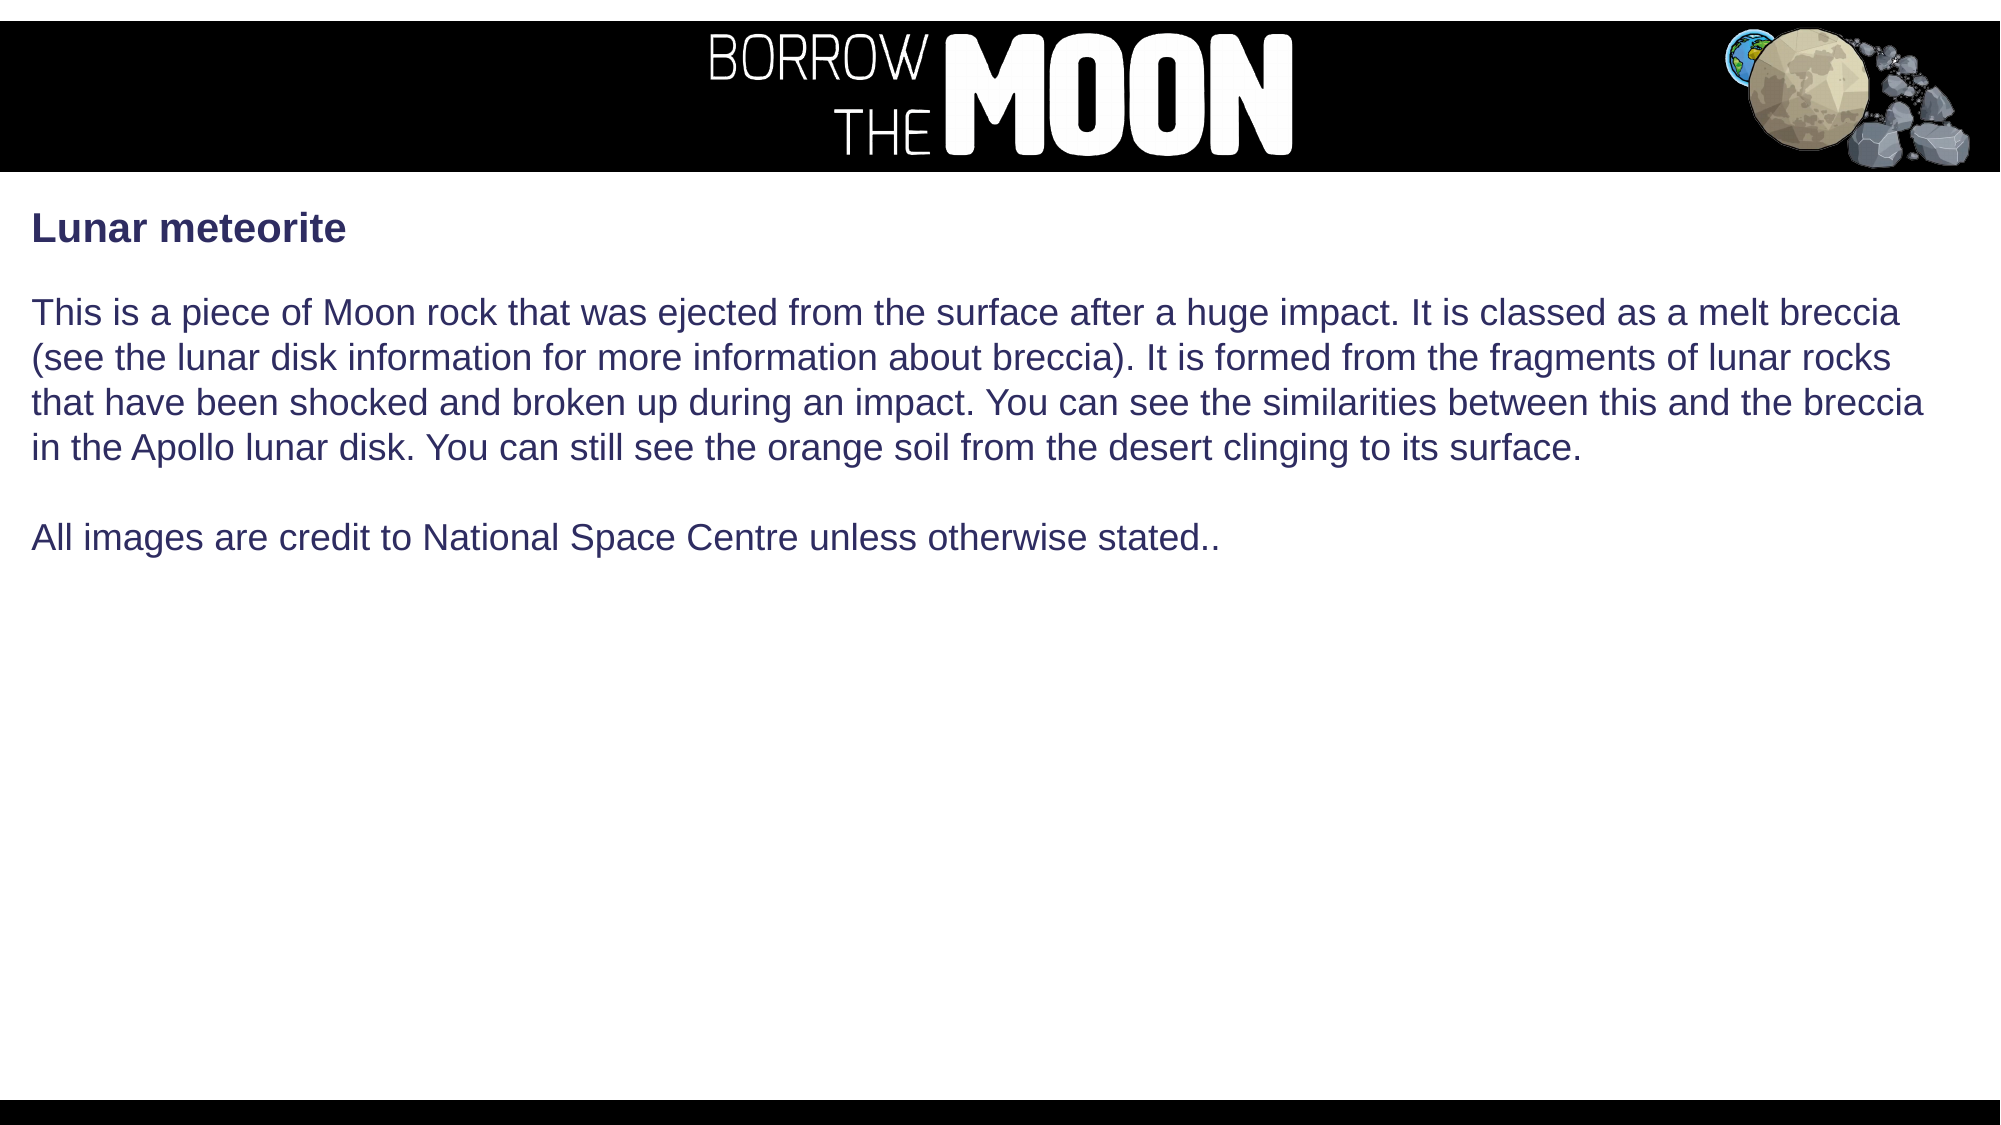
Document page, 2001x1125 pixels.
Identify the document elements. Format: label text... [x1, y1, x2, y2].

text_box Lunar meteorite This is a piece of Moon rock that was ejected from the surface after a huge impact. It is classed as a melt breccia (see the lunar disk information for more information about breccia). It is formed from the fragments of lunar rocks that have been shocked and broken up during an impact. You can see the similarities between this and the breccia in the Apollo lunar disk. You can still see the orange soil from the desert clinging to its surface. All images are credit to National Space Centre unless otherwise stated.. [16, 193, 1944, 570]
